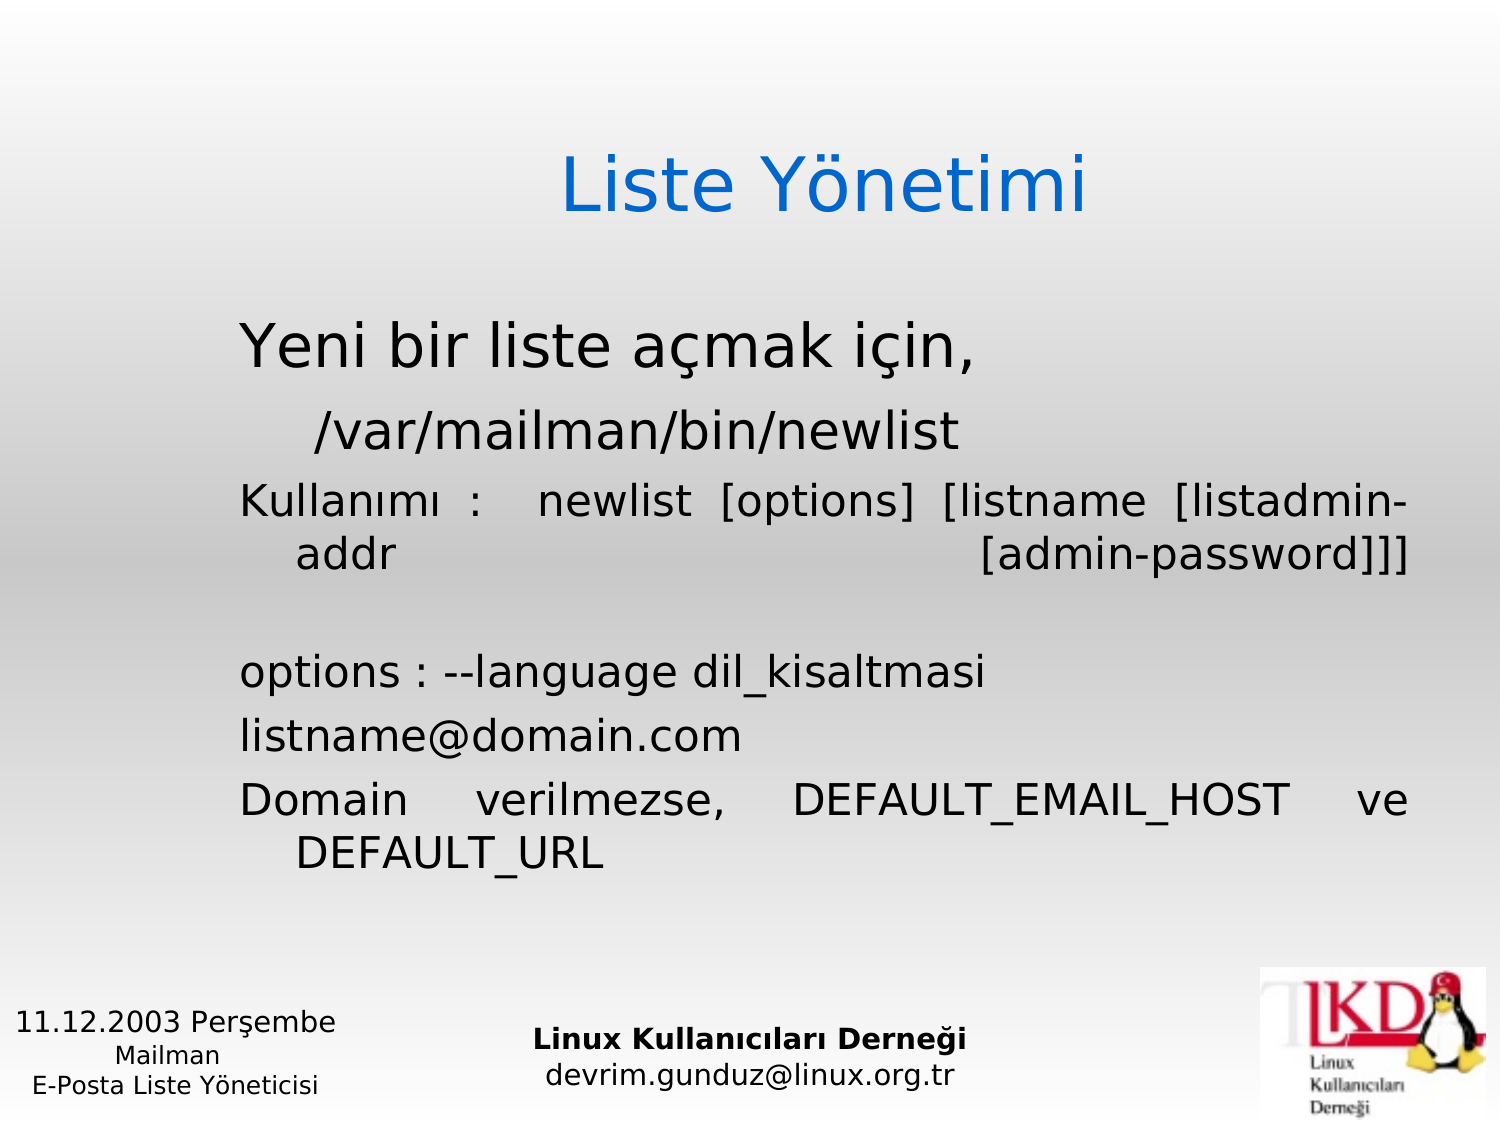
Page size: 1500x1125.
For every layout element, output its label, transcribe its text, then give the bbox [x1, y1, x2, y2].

title Liste Yönetimi [224, 49, 1425, 237]
list Yeni bir liste açmak için, /var/mailman/bin/newlist Kullanımı : newlist [options] [listname [listadmin-addr [admin-password]]] options : --language dil_kisaltmasi listname@domain.com Domain verilmezse, DEFAULT_EMAIL_HOST ve DEFAULT_URL [224, 299, 1425, 975]
picture [1260, 967, 1486, 1120]
